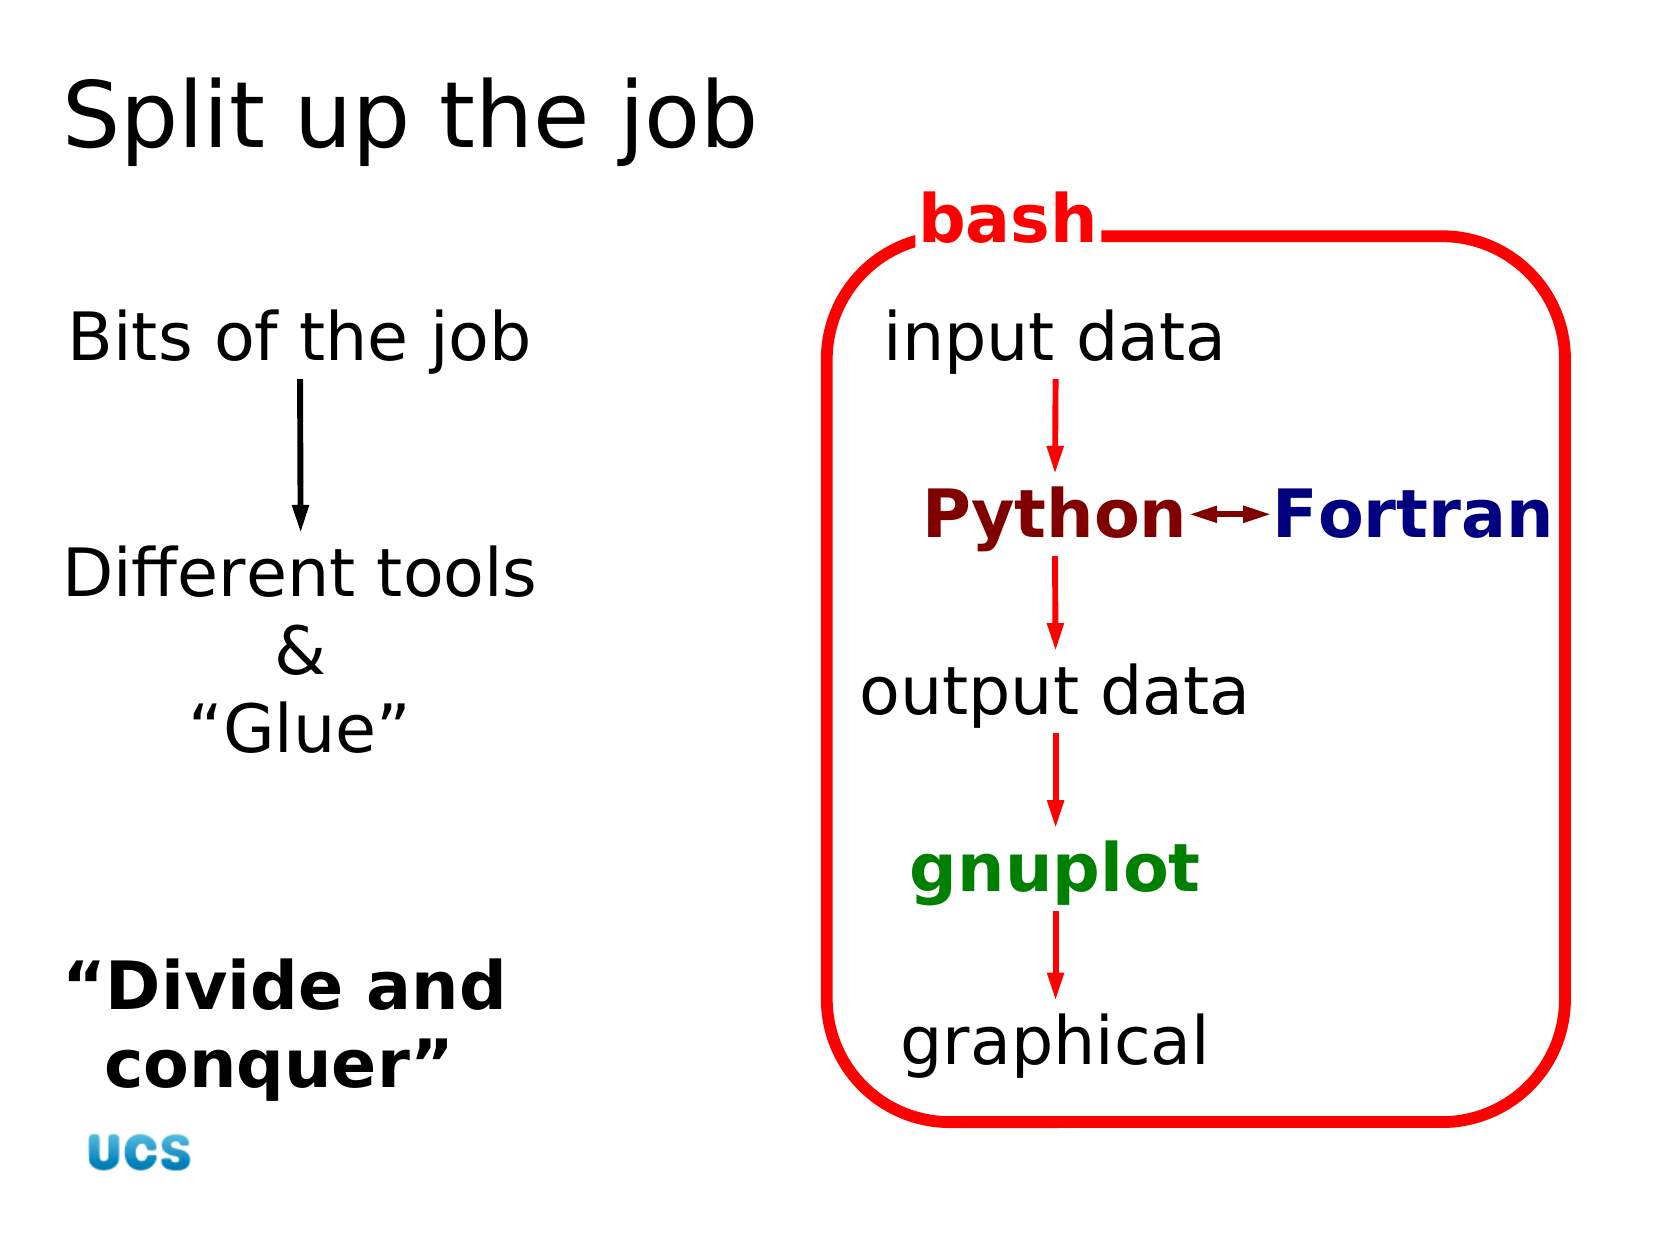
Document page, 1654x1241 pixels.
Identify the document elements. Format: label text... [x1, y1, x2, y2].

text_box “Divide and conquer” [59, 944, 511, 1107]
picture [88, 1133, 191, 1172]
text_box Fortran [1269, 472, 1558, 557]
text_box input data [880, 295, 1231, 380]
text_box bash [915, 177, 1102, 261]
text_box gnuplot [906, 826, 1205, 911]
text_box output data [856, 649, 1255, 734]
text_box Different tools & “Glue” [59, 531, 543, 771]
text_box graphical [897, 999, 1214, 1083]
text_box Split up the job [59, 59, 764, 173]
text_box Python [919, 472, 1191, 557]
text_box Bits of the job [64, 295, 536, 380]
